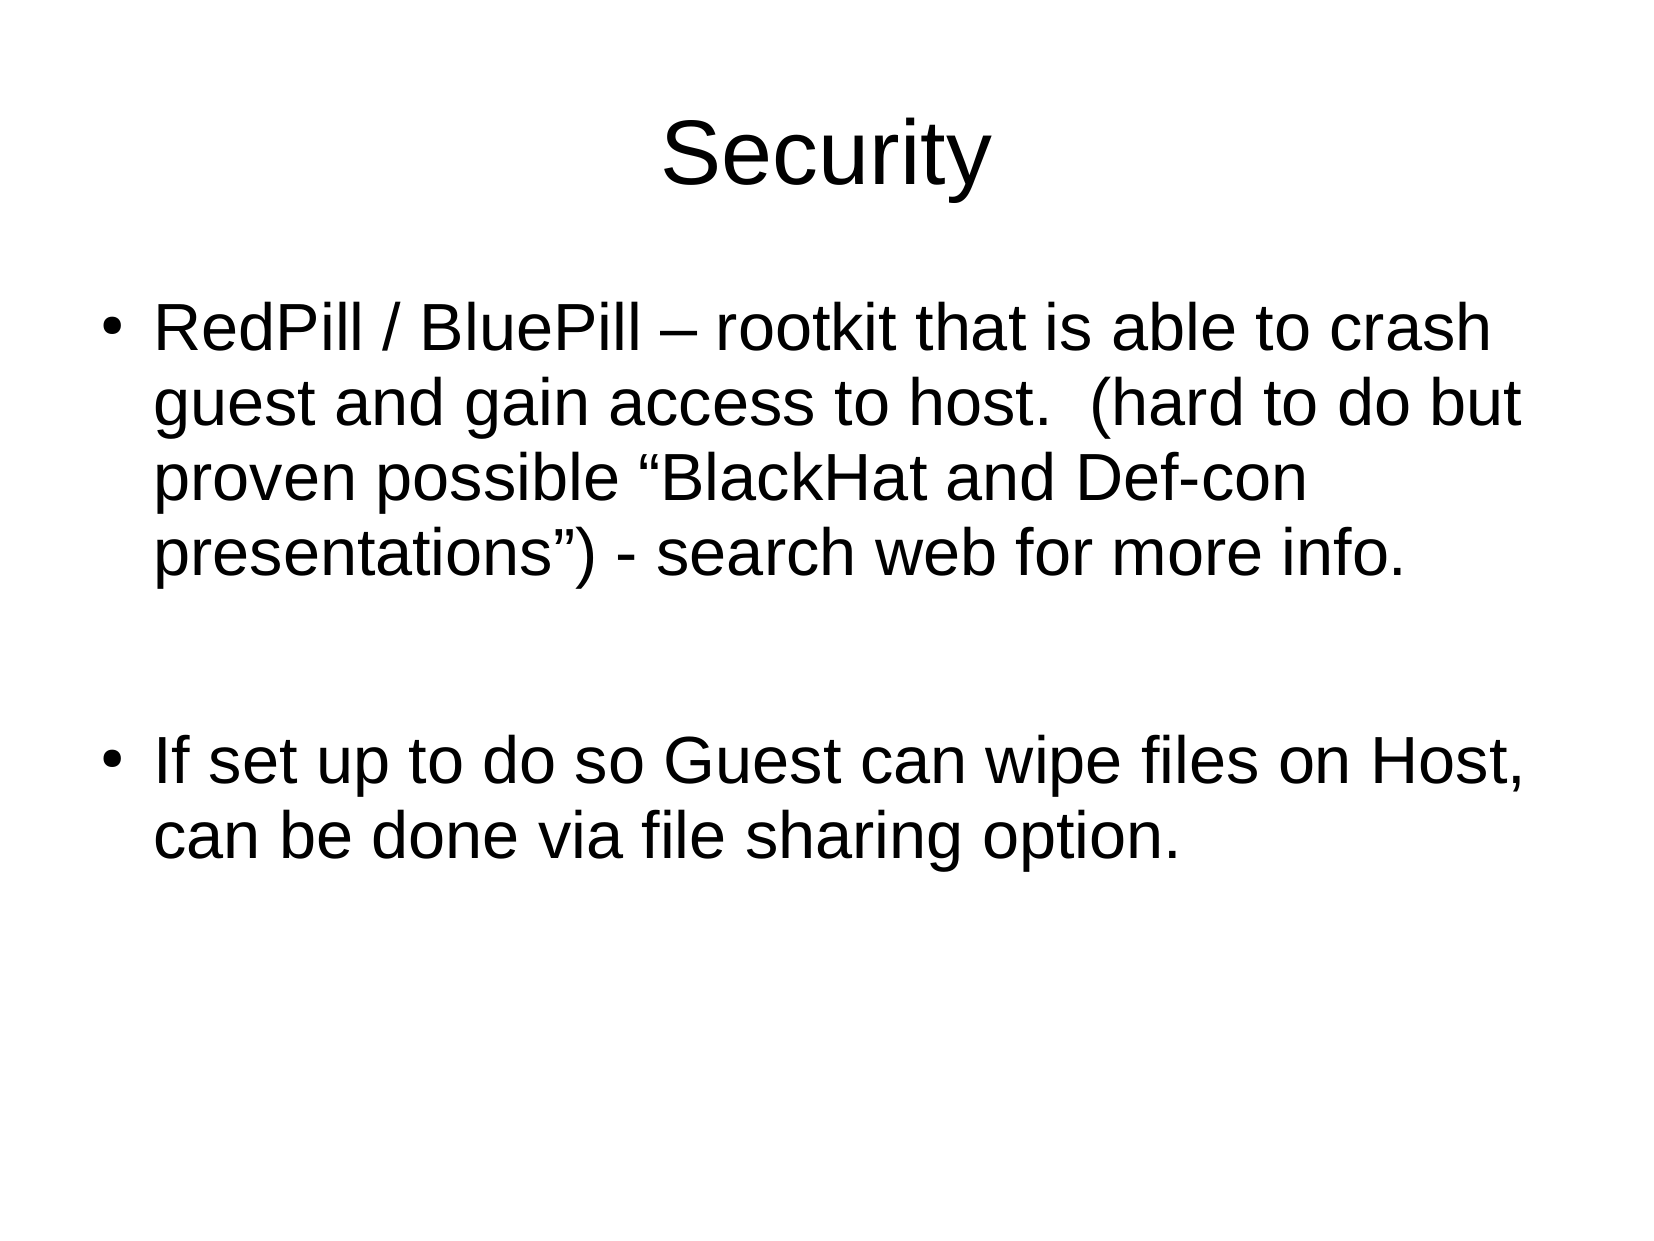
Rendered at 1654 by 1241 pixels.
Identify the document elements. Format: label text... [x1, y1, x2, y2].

list RedPill / BluePill – rootkit that is able to crash guest and gain access to host. (hard to do but proven possible “BlackHat and Def-con presentations”) - search web for more info. If set up to do so Guest can wipe files on Host, can be done via file sharing option. [82, 290, 1571, 1109]
title Security [82, 49, 1571, 257]
